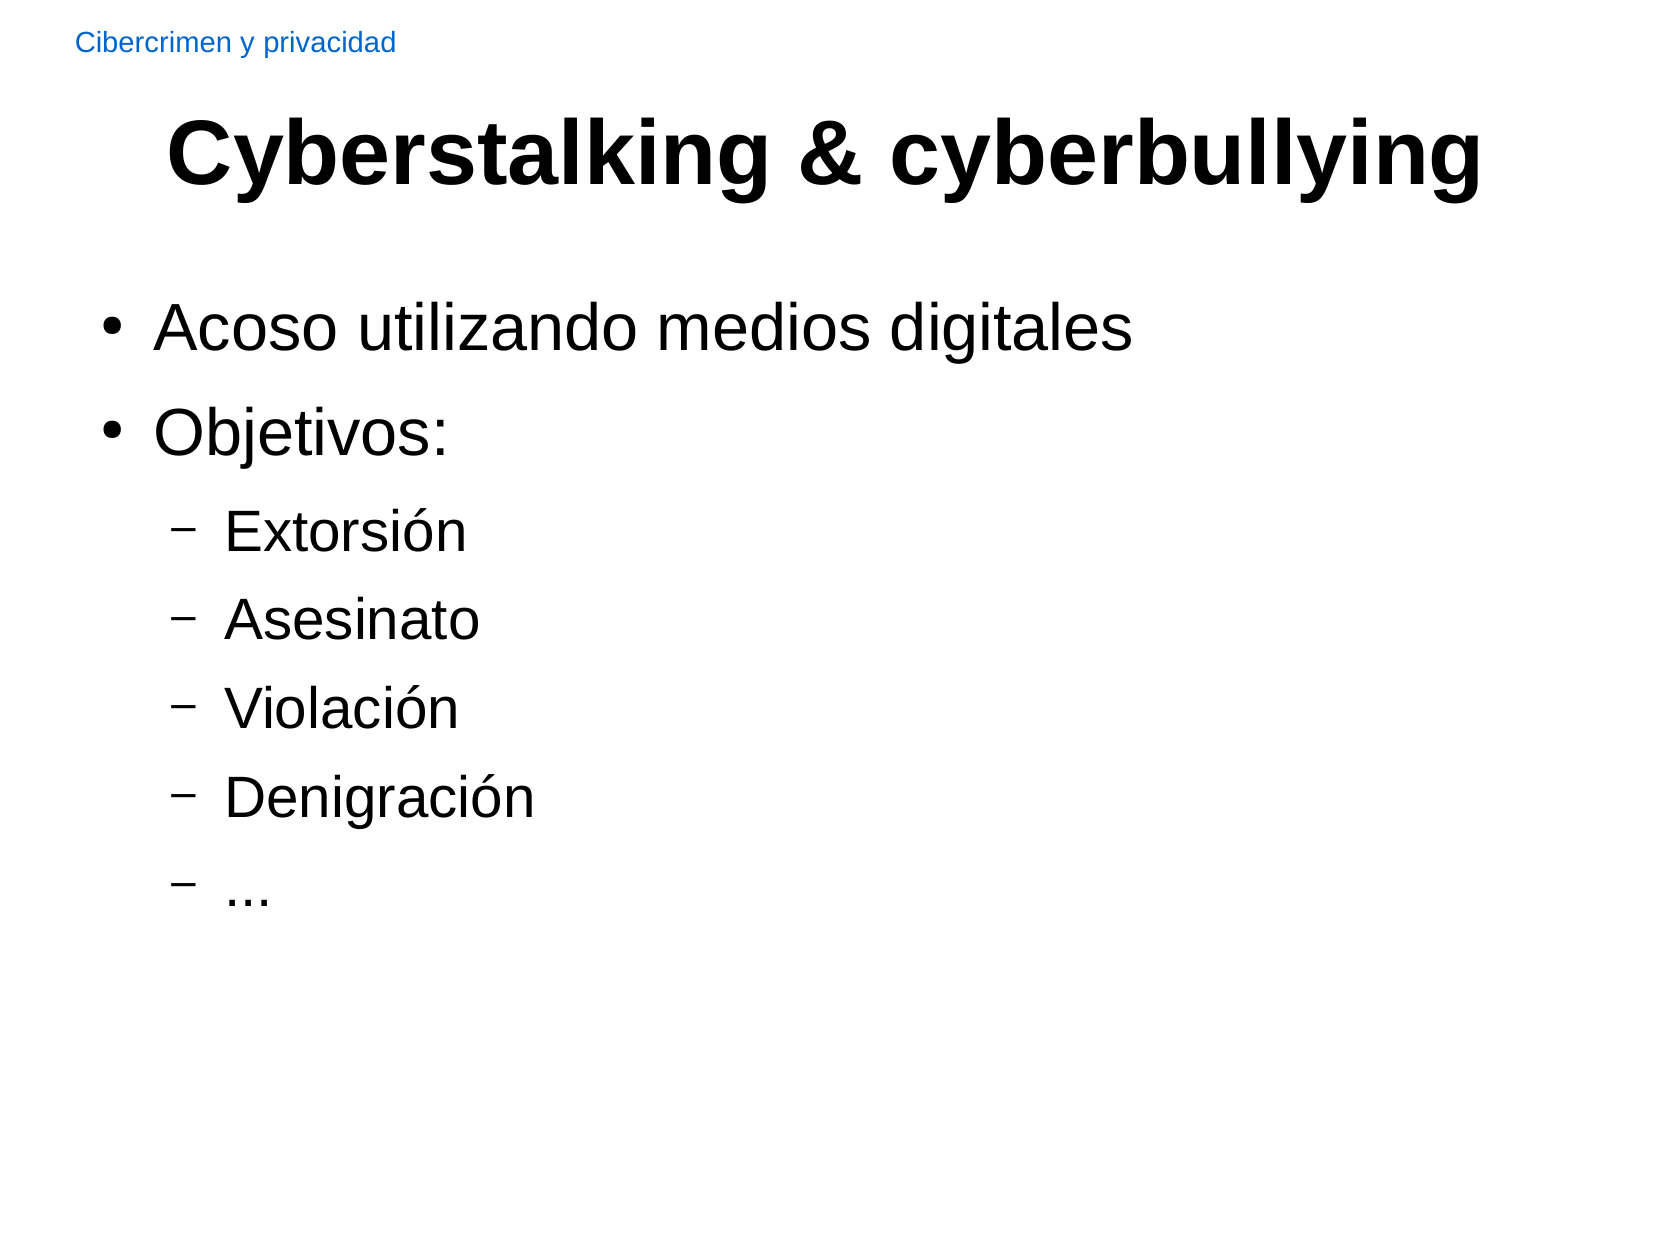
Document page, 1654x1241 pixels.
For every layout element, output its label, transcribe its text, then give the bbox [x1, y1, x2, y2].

title Cyberstalking & cyberbullying [82, 49, 1571, 257]
list Acoso utilizando medios digitales Objetivos: Extorsión Asesinato Violación Denigración ... [82, 290, 1571, 1010]
text_box Cibercrimen y privacidad [60, 18, 451, 66]
